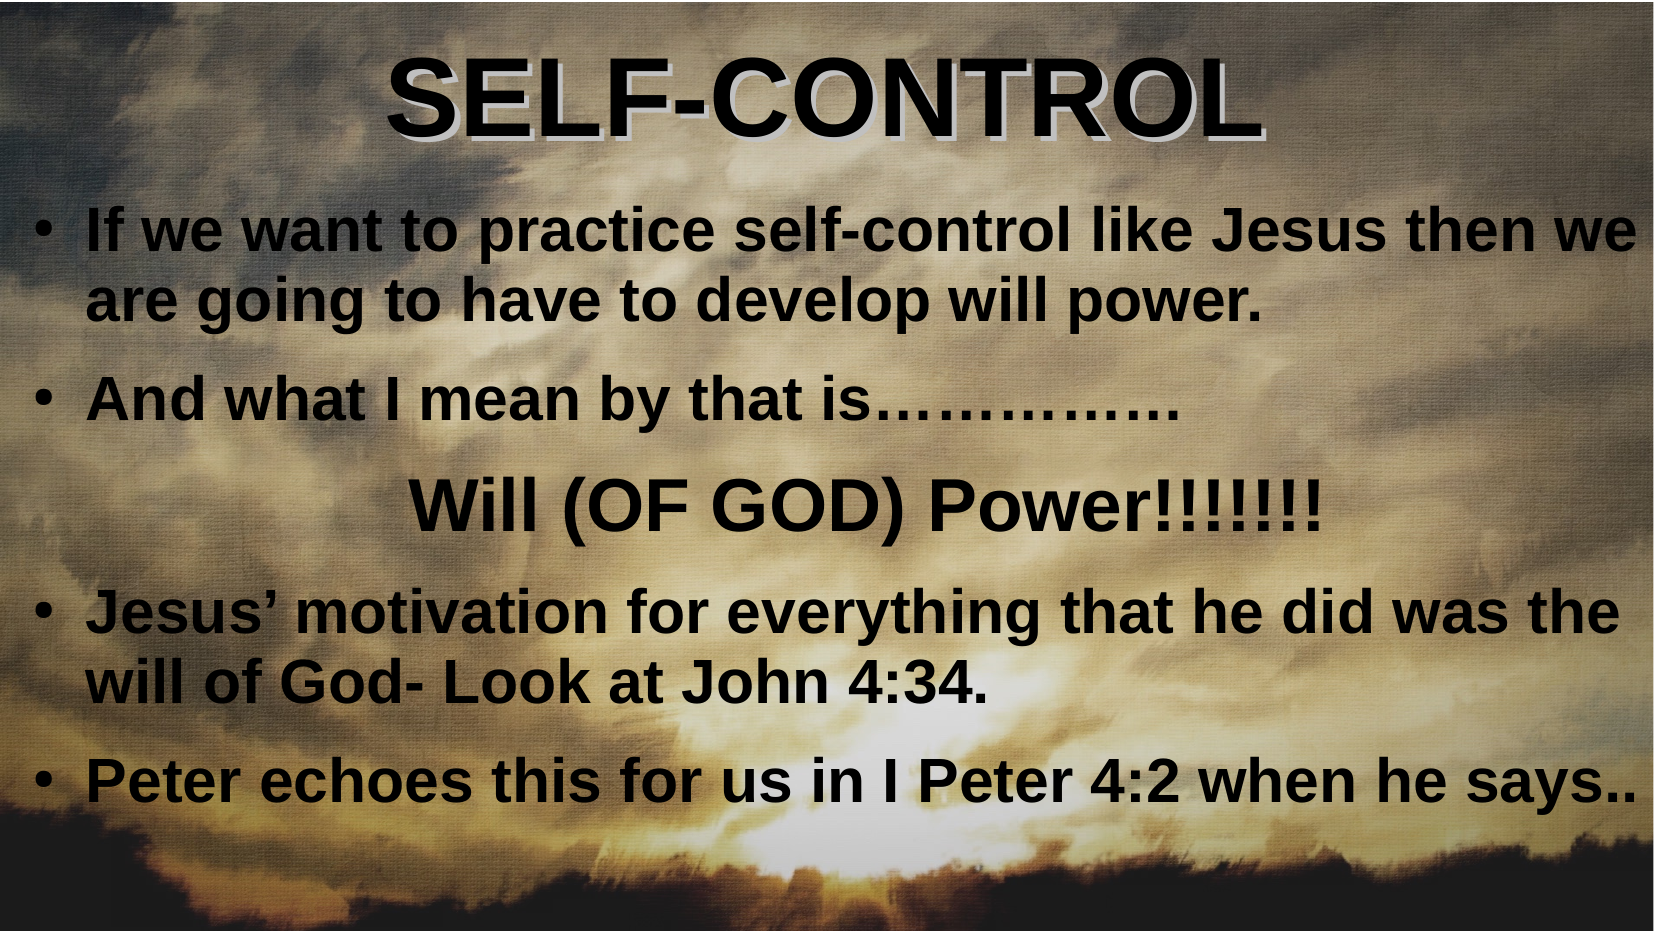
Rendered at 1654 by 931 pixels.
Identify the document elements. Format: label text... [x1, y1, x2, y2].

title SELF-CONTROL [81, 19, 1570, 175]
list If we want to practice self-control like Jesus then we are going to have to develop will power. And what I mean by that is…………… Will (OF GOD) Power!!!!!!! Jesus’ motivation for everything that he did was the will of God- Look at John 4:34. Peter echoes this for us in I Peter 4:2 when he says.. [15, 195, 1651, 893]
picture [0, 2, 1654, 931]
